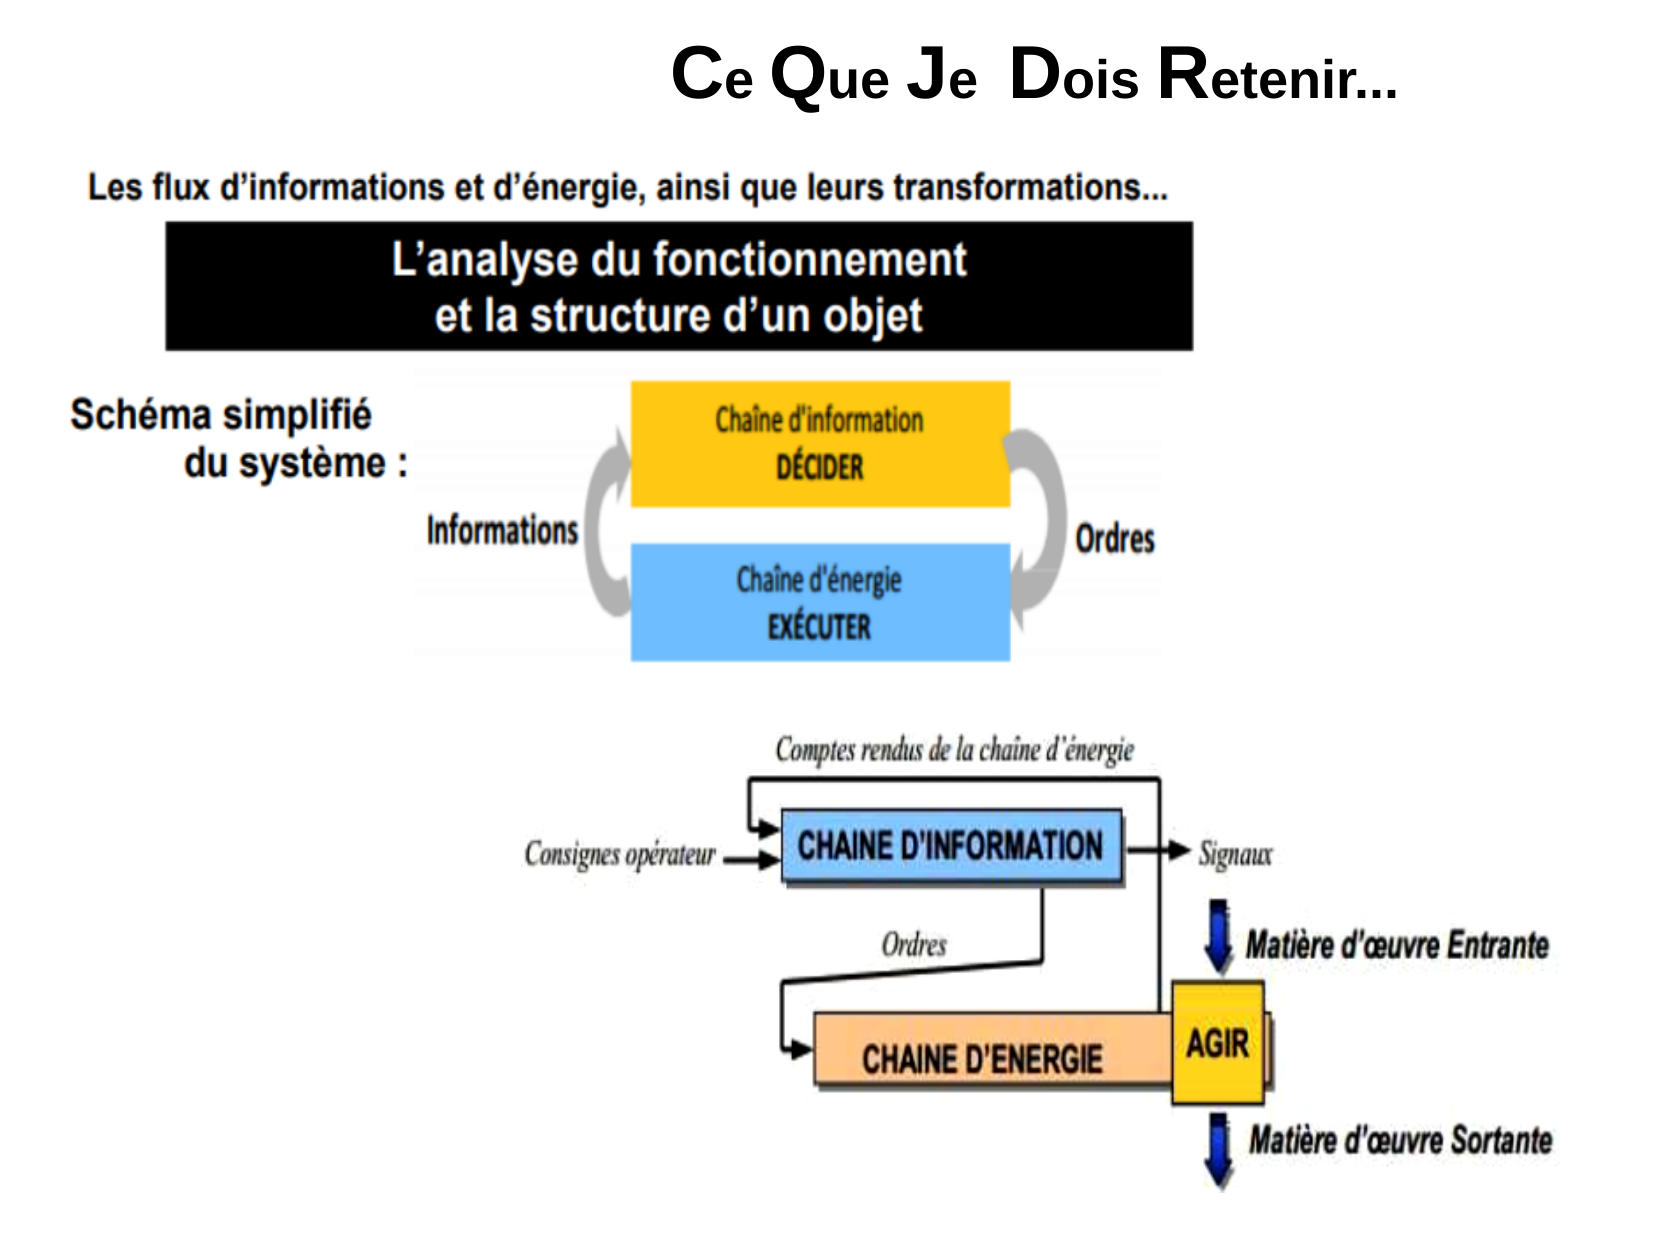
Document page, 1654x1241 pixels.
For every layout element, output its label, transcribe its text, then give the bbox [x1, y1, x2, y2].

picture [23, 141, 1252, 680]
picture [521, 732, 1563, 1193]
text_box Ce Que Je Dois Retenir... [655, 23, 1444, 123]
